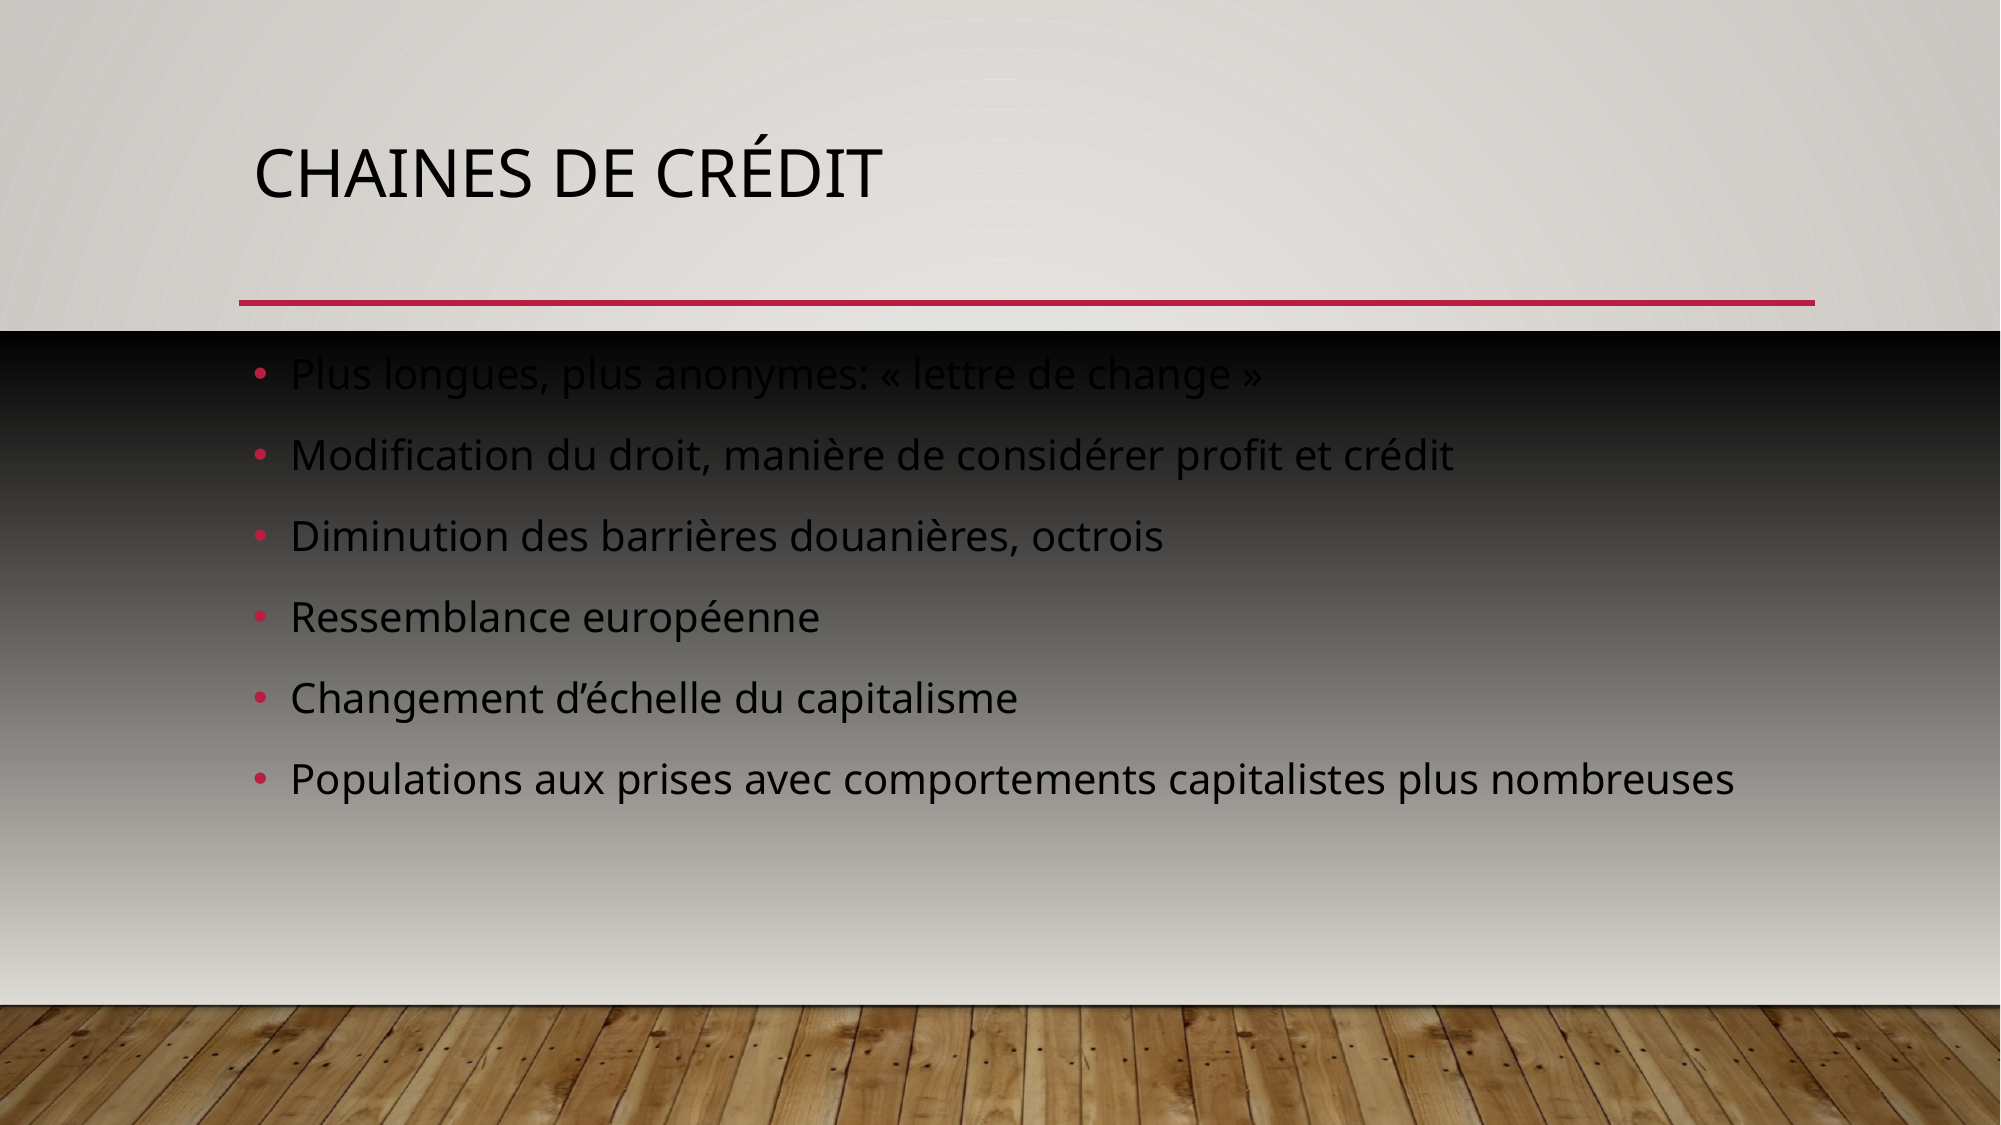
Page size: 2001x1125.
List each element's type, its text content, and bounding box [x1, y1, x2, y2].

list Plus longues, plus anonymes: « lettre de change » Modification du droit, manière de considérer profit et crédit Diminution des barrières douanières, octrois Ressemblance européenne Changement d’échelle du capitalisme Populations aux prises avec comportements capitalistes plus nombreuses [238, 330, 1814, 897]
title Chaines de crédit [238, 131, 1814, 305]
